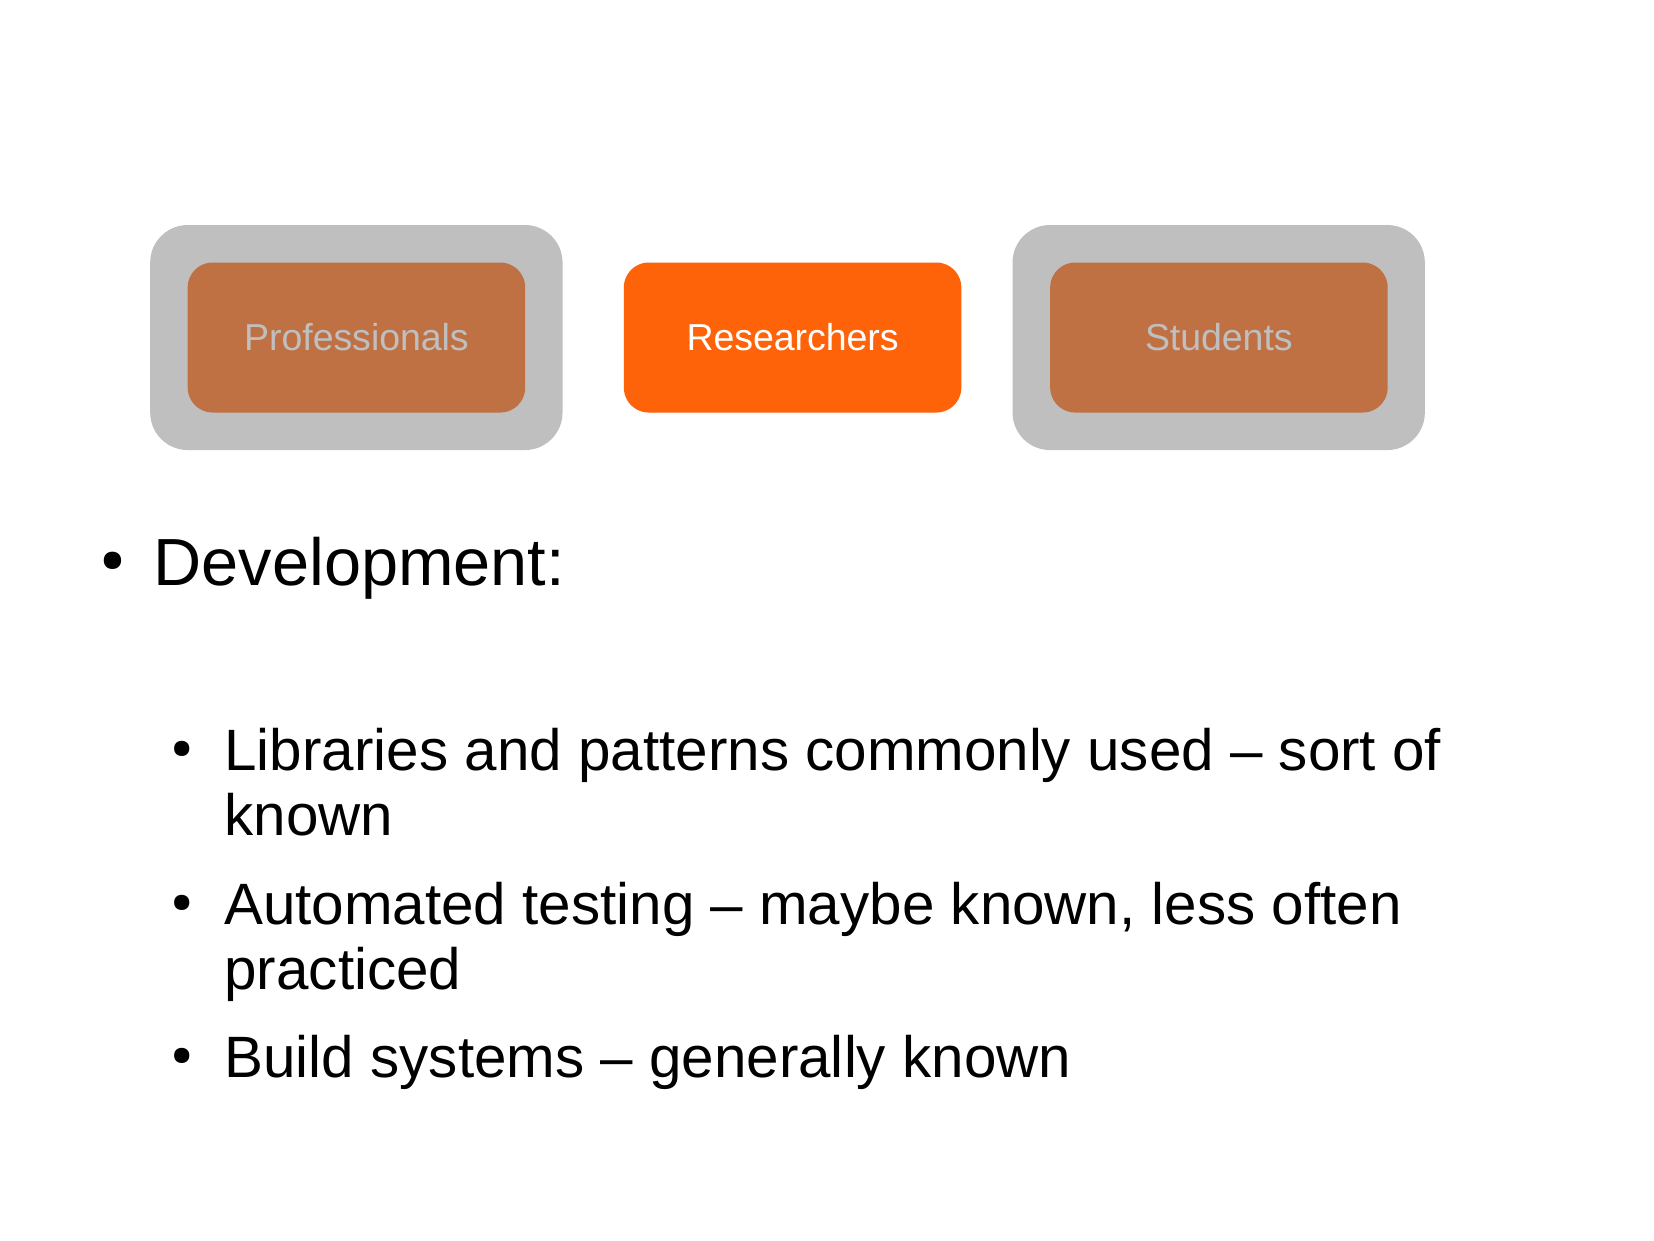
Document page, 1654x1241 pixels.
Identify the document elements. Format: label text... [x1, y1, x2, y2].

list Development: Libraries and patterns commonly used – sort of known Automated testing – maybe known, less often practiced Build systems – generally known [82, 525, 1572, 1109]
text_box [150, 225, 563, 451]
text_box Researchers [623, 262, 962, 413]
text_box [1012, 225, 1425, 451]
